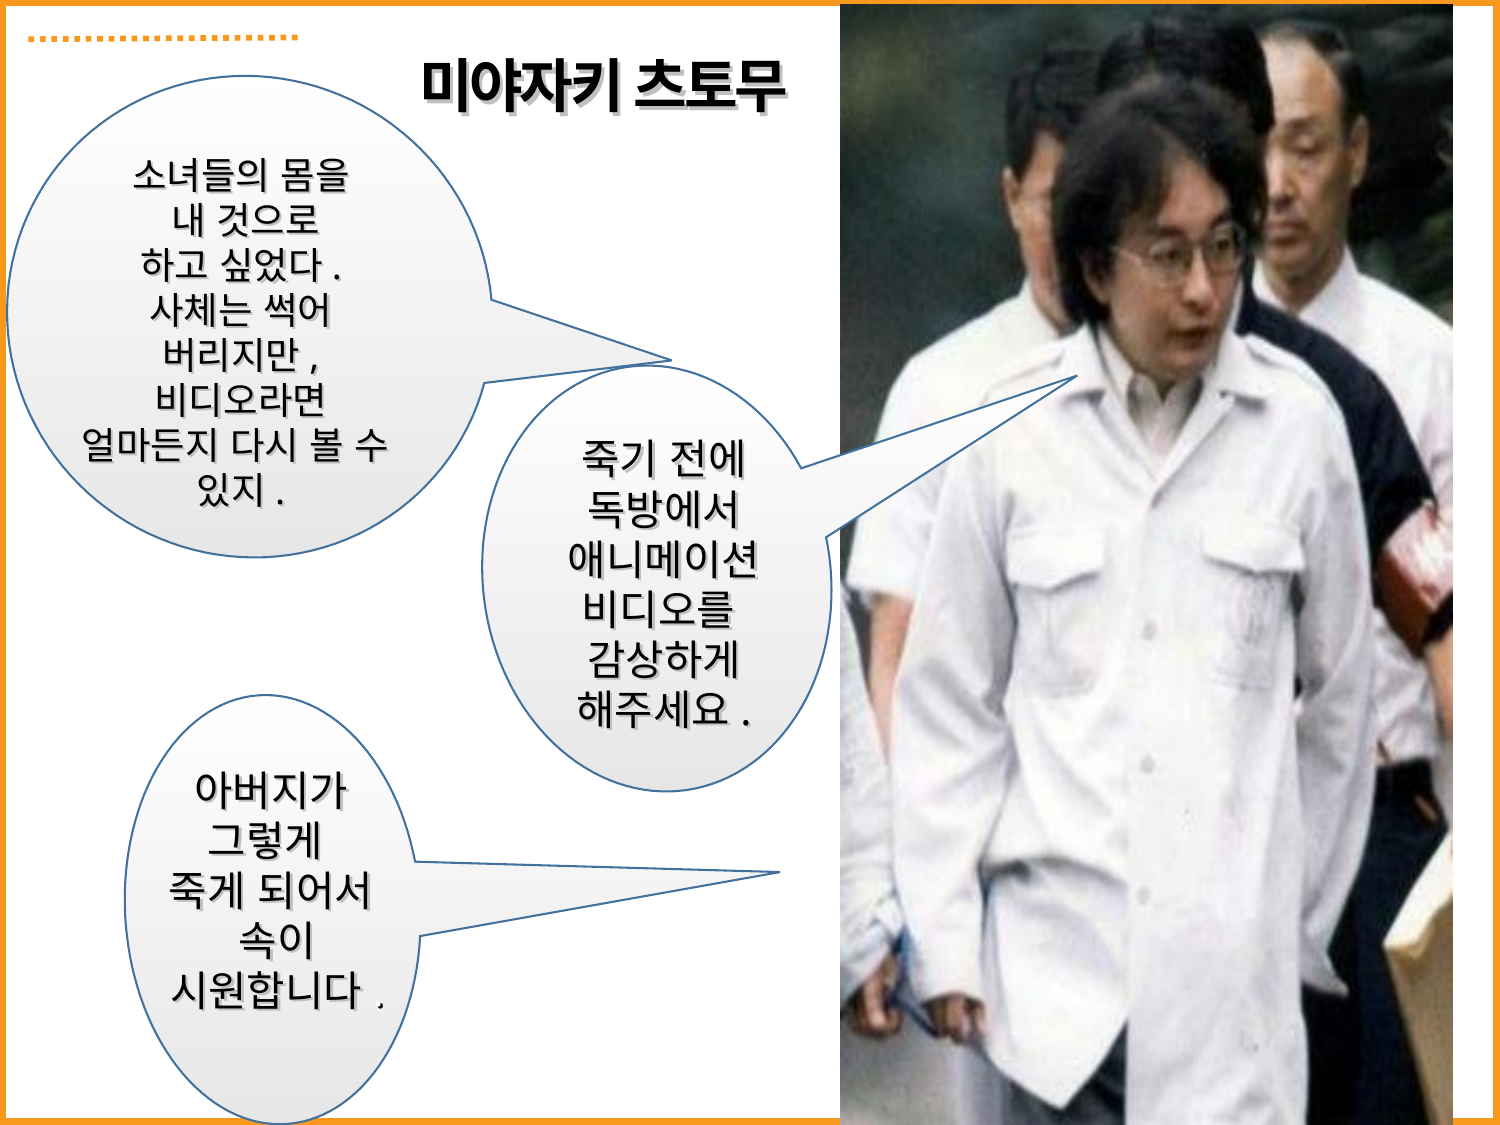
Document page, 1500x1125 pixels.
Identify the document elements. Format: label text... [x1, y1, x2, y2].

text_box [7, 155, 66, 471]
text_box [77, 75, 416, 144]
text_box [184, 1075, 373, 1125]
text_box [392, 791, 781, 1045]
text_box [124, 781, 150, 1021]
text_box 미야자키 츠토무 [353, 42, 855, 128]
text_box 소녀들의 몸을 내 것으로 하고 싶었다. 사체는 썩어 버리지만, 비디오라면 얼마든지 다시 볼 수 있지. [66, 144, 425, 577]
text_box [554, 744, 774, 792]
text_box [425, 153, 771, 725]
text_box 아버지가 그렇게 죽게 되어서 속이 시원합니다. [150, 756, 392, 1075]
picture [840, 4, 1453, 1125]
text_box [164, 695, 371, 756]
text_box 죽기 전에 독방에서 애니메이션 비디오를 감상하게 해주세요. [536, 425, 792, 744]
text_box [792, 375, 1078, 723]
